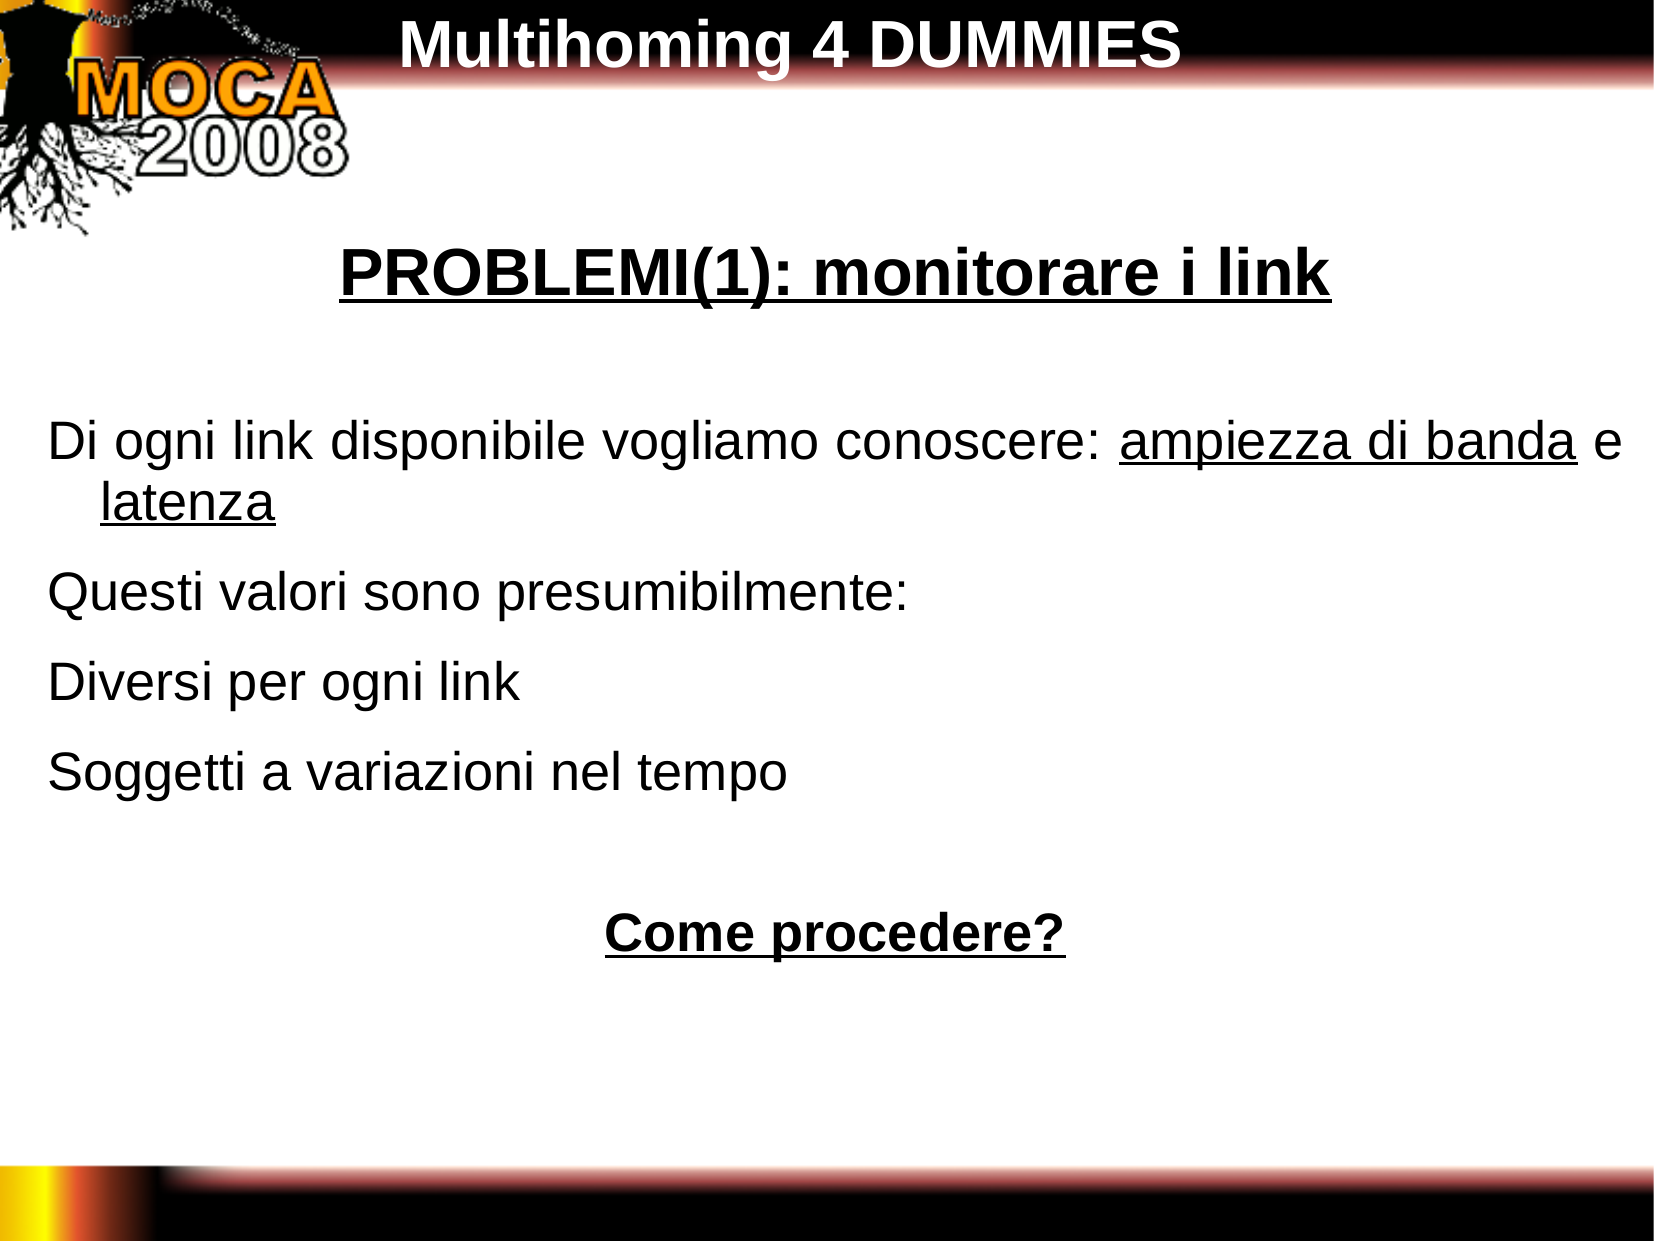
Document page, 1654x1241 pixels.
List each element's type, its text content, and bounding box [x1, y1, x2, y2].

list PROBLEMI(1): monitorare i link Di ogni link disponibile vogliamo conoscere: ampiezza di banda e latenza Questi valori sono presumibilmente: Diversi per ogni link Soggetti a variazioni nel tempo Come procedere? [29, 147, 1625, 1093]
title Multihoming 4 DUMMIES [324, 0, 1654, 89]
picture [0, 0, 1654, 1241]
